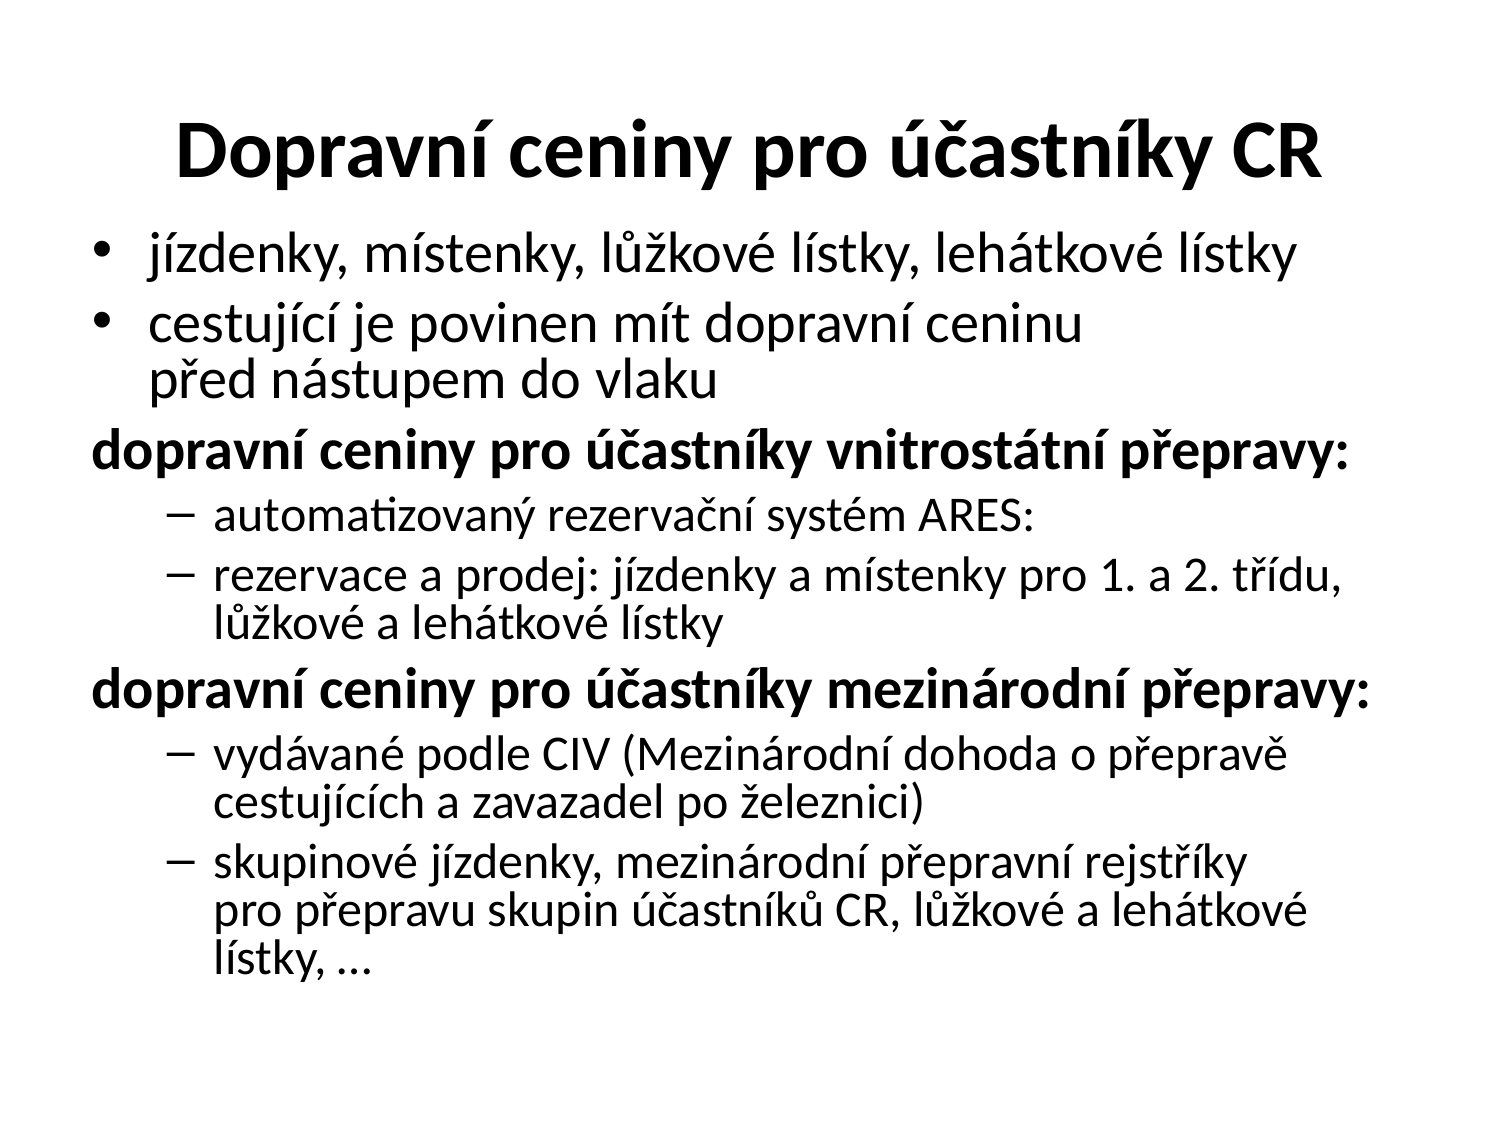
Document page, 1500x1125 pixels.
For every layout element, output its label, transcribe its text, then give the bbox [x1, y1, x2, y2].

list jízdenky, místenky, lůžkové lístky, lehátkové lístky cestující je povinen mít dopravní ceninu před nástupem do vlaku dopravní ceniny pro účastníky vnitrostátní přepravy: automatizovaný rezervační systém ARES: rezervace a prodej: jízdenky a místenky pro 1. a 2. třídu, lůžkové a lehátkové lístky dopravní ceniny pro účastníky mezinárodní přepravy: vydávané podle CIV (Mezinárodní dohoda o přepravě cestujících a zavazadel po železnici) skupinové jízdenky, mezinárodní přepravní rejstříky pro přepravu skupin účastníků CR, lůžkové a lehátkové lístky, … [76, 220, 1427, 1061]
title Dopravní ceniny pro účastníky CR [75, 0, 1426, 302]
